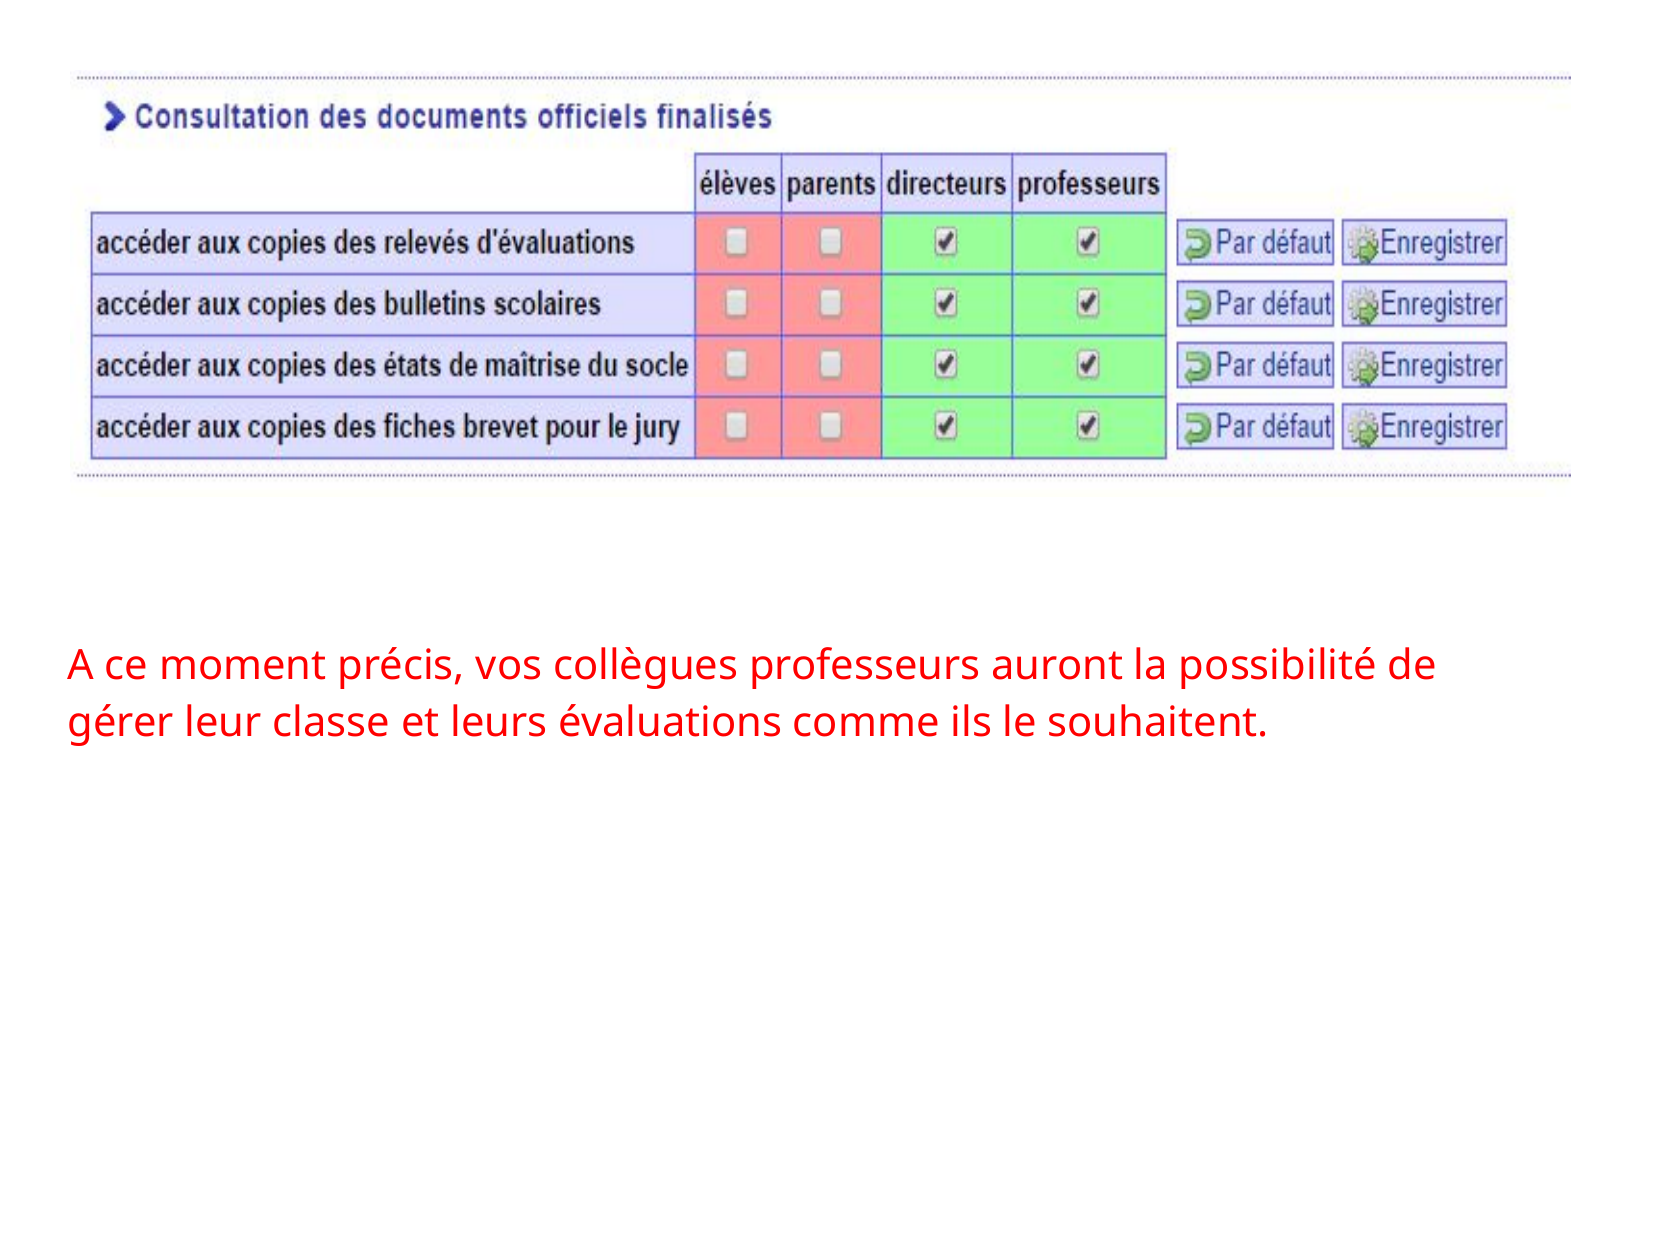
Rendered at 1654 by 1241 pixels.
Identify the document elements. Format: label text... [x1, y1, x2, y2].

text_box A ce moment précis, vos collègues professeurs auront la possibilité de gérer leur classe et leurs évaluations comme ils le souhaitent. [52, 626, 1506, 758]
picture [70, 70, 1571, 497]
